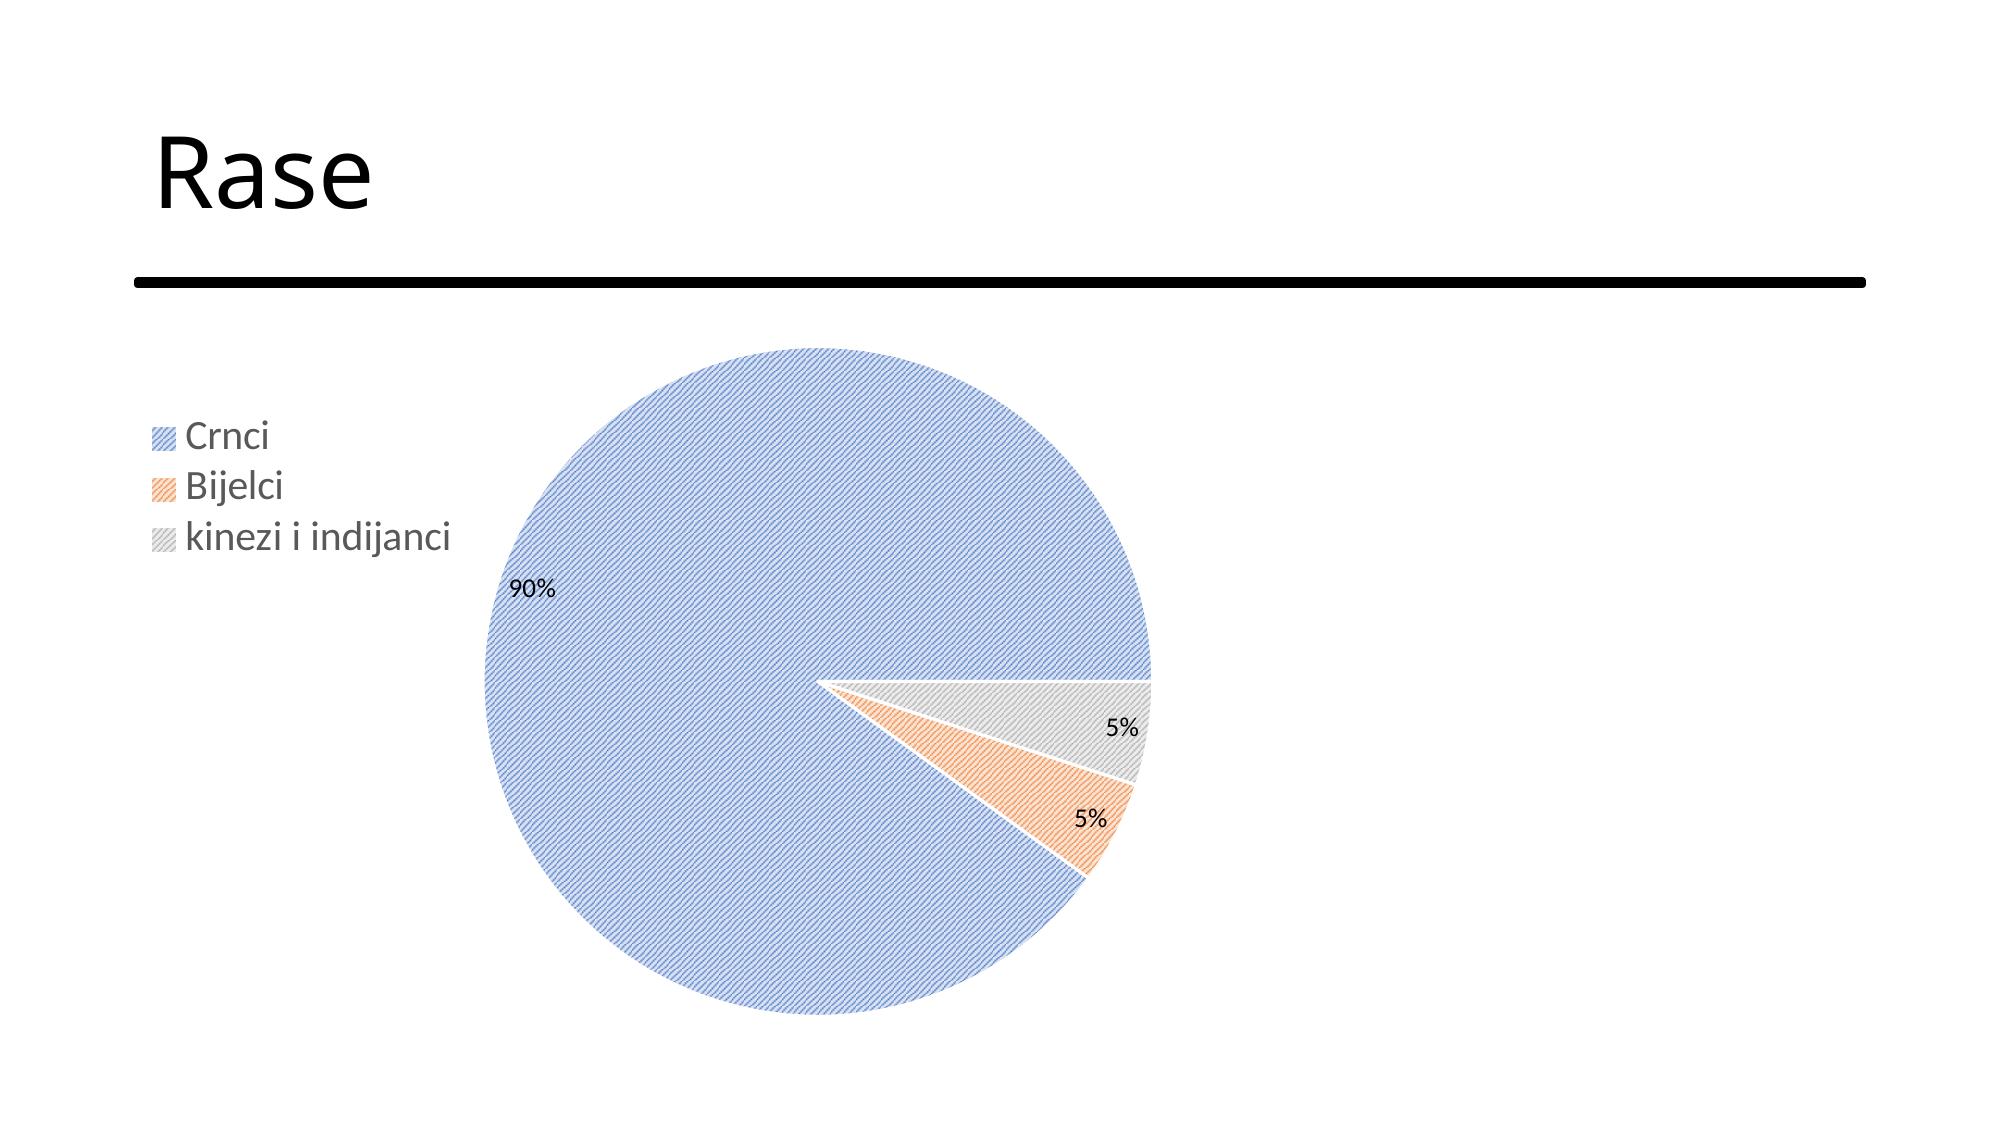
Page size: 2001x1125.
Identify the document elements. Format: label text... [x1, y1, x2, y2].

chart [137, 332, 1863, 1031]
title Rase [137, 59, 1863, 278]
